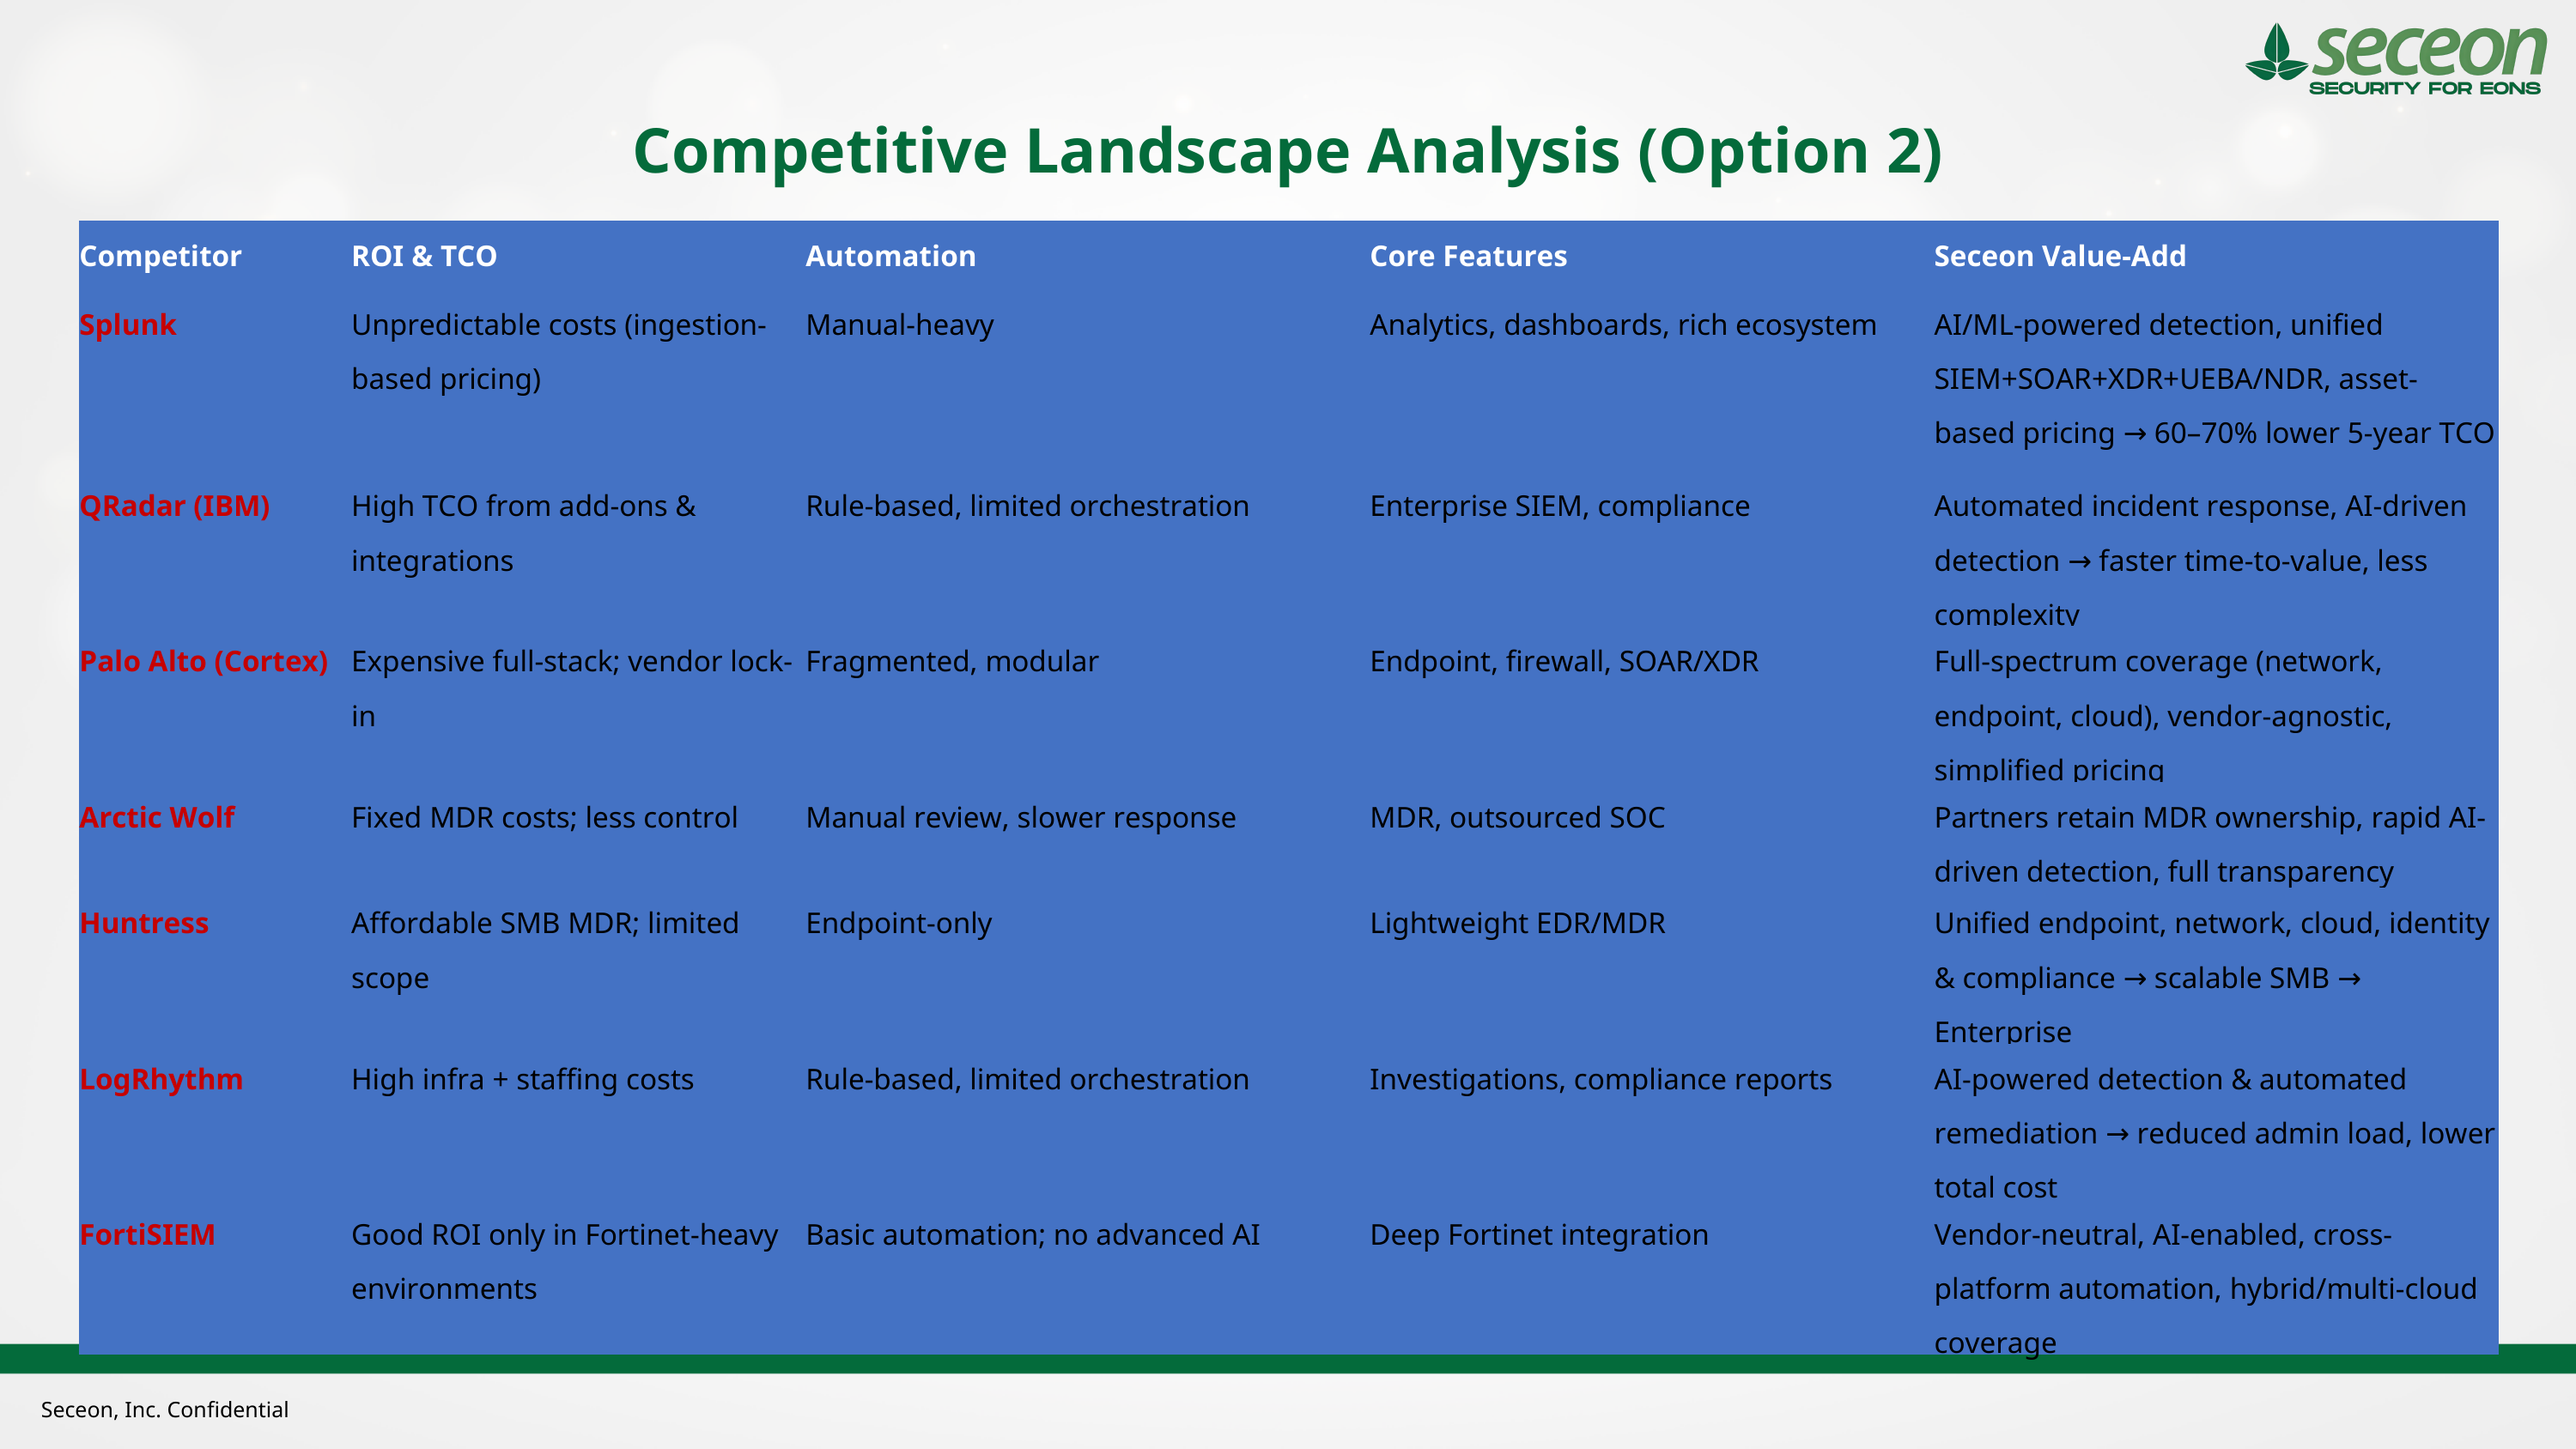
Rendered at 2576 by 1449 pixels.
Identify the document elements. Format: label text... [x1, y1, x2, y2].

table_header ROI & TCO [351, 221, 805, 288]
table_cell QRadar (IBM) [79, 470, 351, 626]
table_cell Endpoint, firewall, SOAR/XDR [1370, 626, 1935, 782]
table_cell Analytics, dashboards, rich ecosystem [1370, 288, 1935, 470]
table_cell LogRhythm [79, 1044, 351, 1199]
table_cell Full-spectrum coverage (network, endpoint, cloud), vendor-agnostic, simplified pricing [1935, 626, 2499, 782]
table_cell Endpoint-only [805, 888, 1370, 1044]
table_cell AI/ML-powered detection, unified SIEM+SOAR+XDR+UEBA/NDR, asset-based pricing → 60–70% lower 5-year TCO [1935, 288, 2499, 470]
table_cell Lightweight EDR/MDR [1370, 888, 1935, 1044]
table_cell Expensive full-stack; vendor lock-in [351, 626, 805, 782]
text_box Competitive Landscape Analysis​ (Option 2) [344, 82, 2232, 187]
table_cell Rule-based, limited orchestration [805, 470, 1370, 626]
table_header Automation [805, 221, 1370, 288]
table_cell Palo Alto (Cortex) [79, 626, 351, 782]
table_cell Automated incident response, AI-driven detection → faster time-to-value, less complexity [1935, 470, 2499, 626]
table_cell Enterprise SIEM, compliance [1370, 470, 1935, 626]
table_cell Investigations, compliance reports [1370, 1044, 1935, 1199]
table_cell Good ROI only in Fortinet-heavy environments [351, 1199, 805, 1355]
table_cell Partners retain MDR ownership, rapid AI-driven detection, full transparency [1935, 782, 2499, 888]
table_cell Affordable SMB MDR; limited scope [351, 888, 805, 1044]
table_cell FortiSIEM [79, 1199, 351, 1355]
table_cell Manual-heavy [805, 288, 1370, 470]
table_cell Basic automation; no advanced AI [805, 1199, 1370, 1355]
table_header Core Features [1370, 221, 1935, 288]
table_cell Unpredictable costs (ingestion-based pricing) [351, 288, 805, 470]
table_cell Deep Fortinet integration [1370, 1199, 1935, 1355]
table_cell Fixed MDR costs; less control [351, 782, 805, 888]
table_cell AI-powered detection & automated remediation → reduced admin load, lower total cost [1935, 1044, 2499, 1199]
table_cell Arctic Wolf [79, 782, 351, 888]
table_cell Fragmented, modular [805, 626, 1370, 782]
table_header Competitor [79, 221, 351, 288]
table_cell Huntress [79, 888, 351, 1044]
table_cell High TCO from add-ons & integrations [351, 470, 805, 626]
table_cell Vendor-neutral, AI-enabled, cross-platform automation, hybrid/multi-cloud coverage [1935, 1199, 2499, 1355]
table_header Seceon Value-Add [1935, 221, 2499, 288]
table_cell MDR, outsourced SOC [1370, 782, 1935, 888]
table_cell Manual review, slower response [805, 782, 1370, 888]
table_cell Splunk [79, 288, 351, 470]
table_cell Rule-based, limited orchestration [805, 1044, 1370, 1199]
table_cell Unified endpoint, network, cloud, identity & compliance → scalable SMB → Enterprise [1935, 888, 2499, 1044]
table_cell High infra + staffing costs [351, 1044, 805, 1199]
